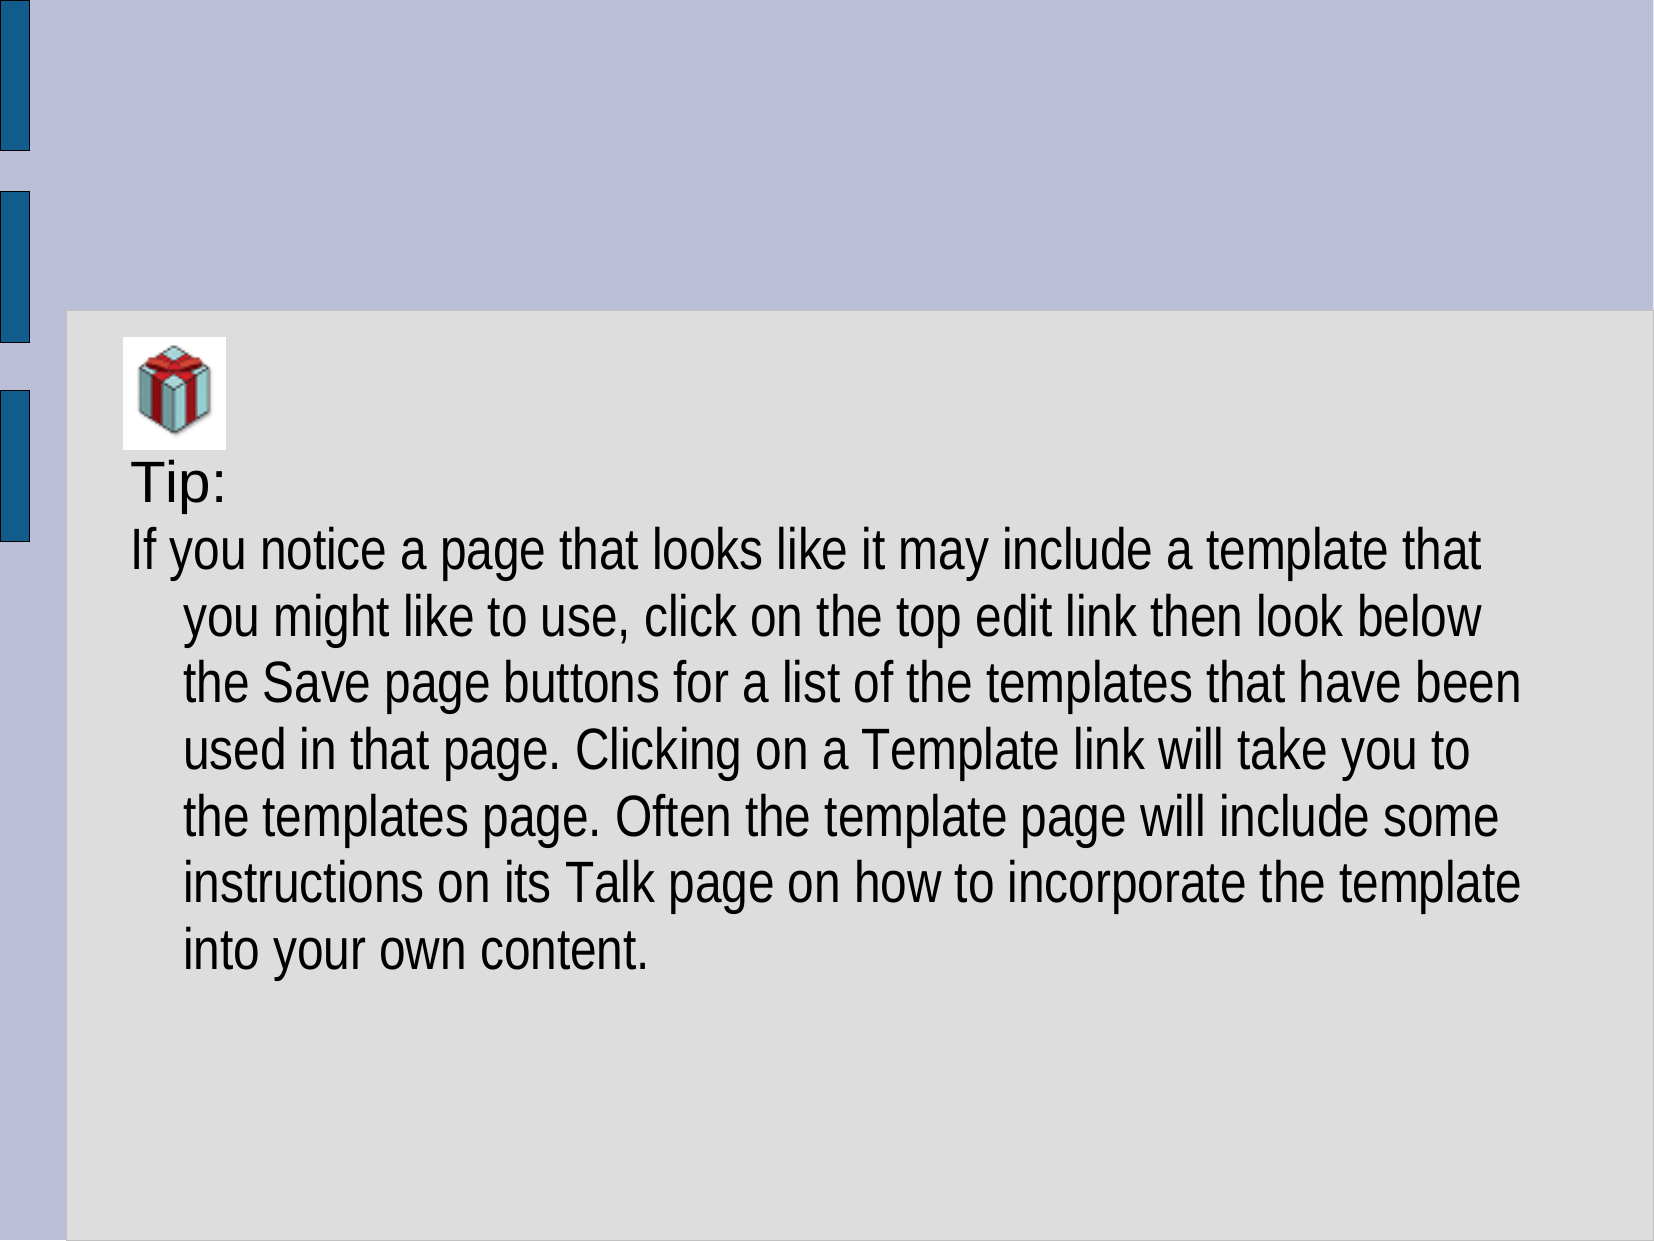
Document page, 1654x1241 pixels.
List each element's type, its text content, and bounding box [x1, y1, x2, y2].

picture [123, 337, 226, 451]
list Tip: If you notice a page that looks like it may include a template that you might like to use, click on the top edit link then look below the Save page buttons for a list of the templates that have been used in that page. Clicking on a Template link will take you to the templates page. Often the template page will include some instructions on its Talk page on how to incorporate the template into your own content. [112, 375, 1525, 1043]
